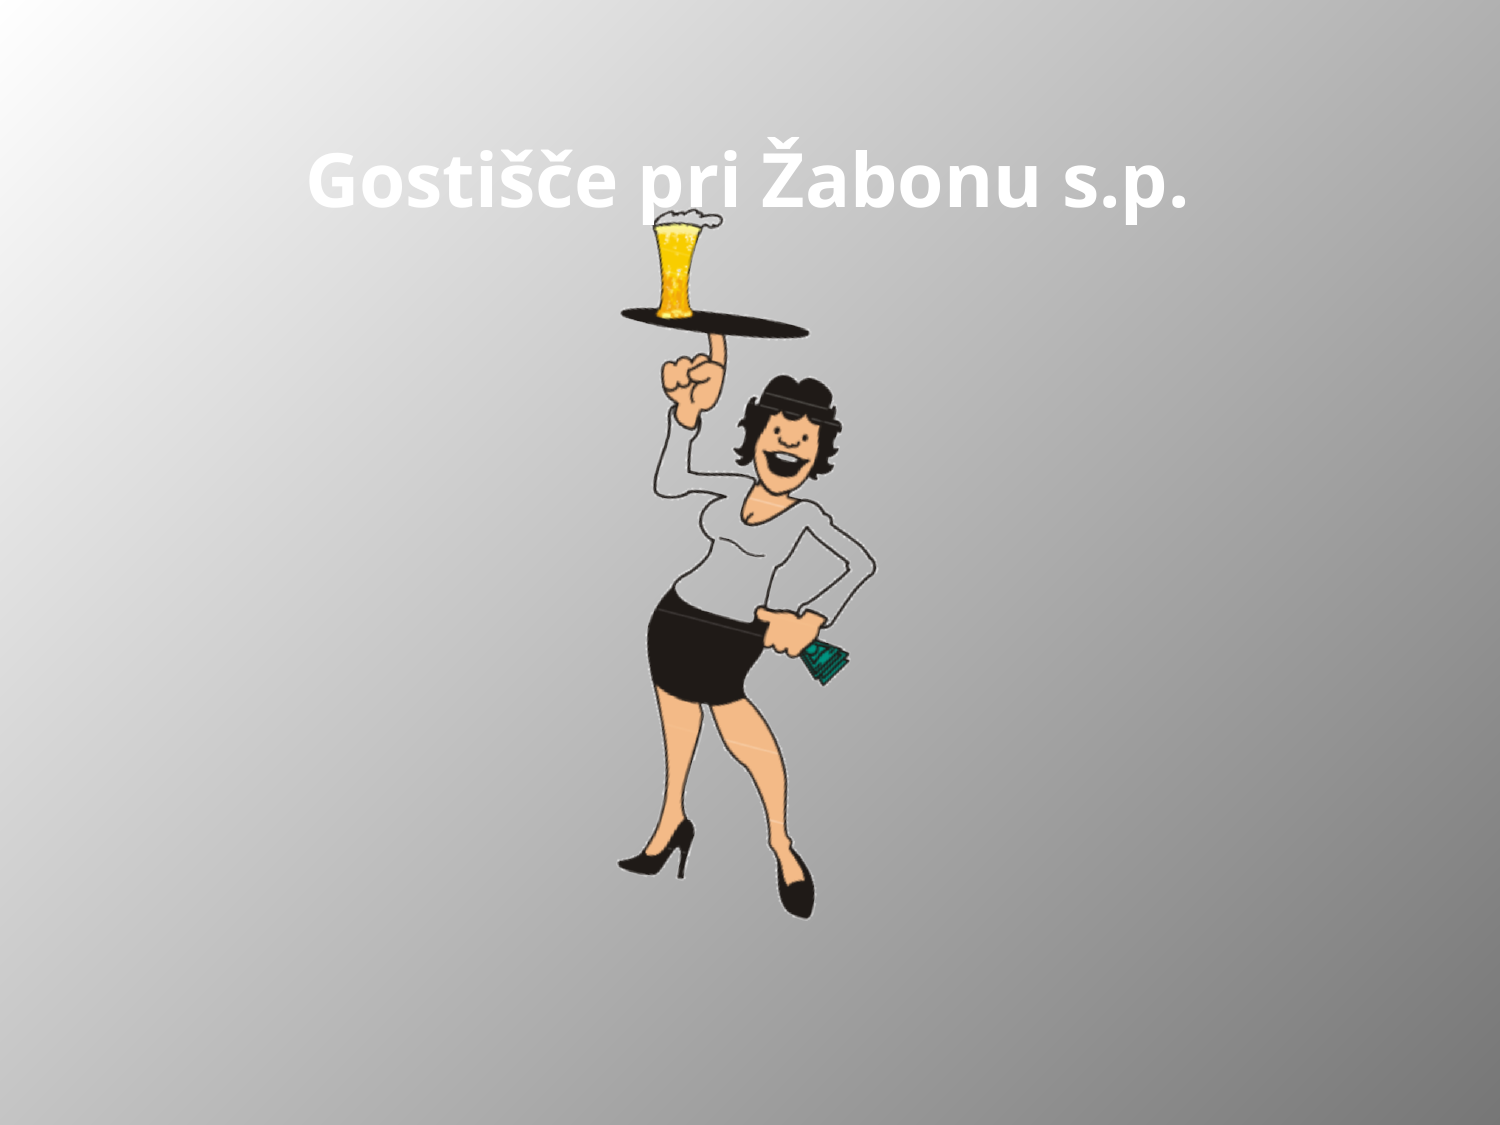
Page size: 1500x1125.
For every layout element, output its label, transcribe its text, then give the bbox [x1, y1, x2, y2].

text_box Gostišče pri Žabonu s.p. [206, 125, 1290, 398]
picture [428, 398, 1055, 1002]
